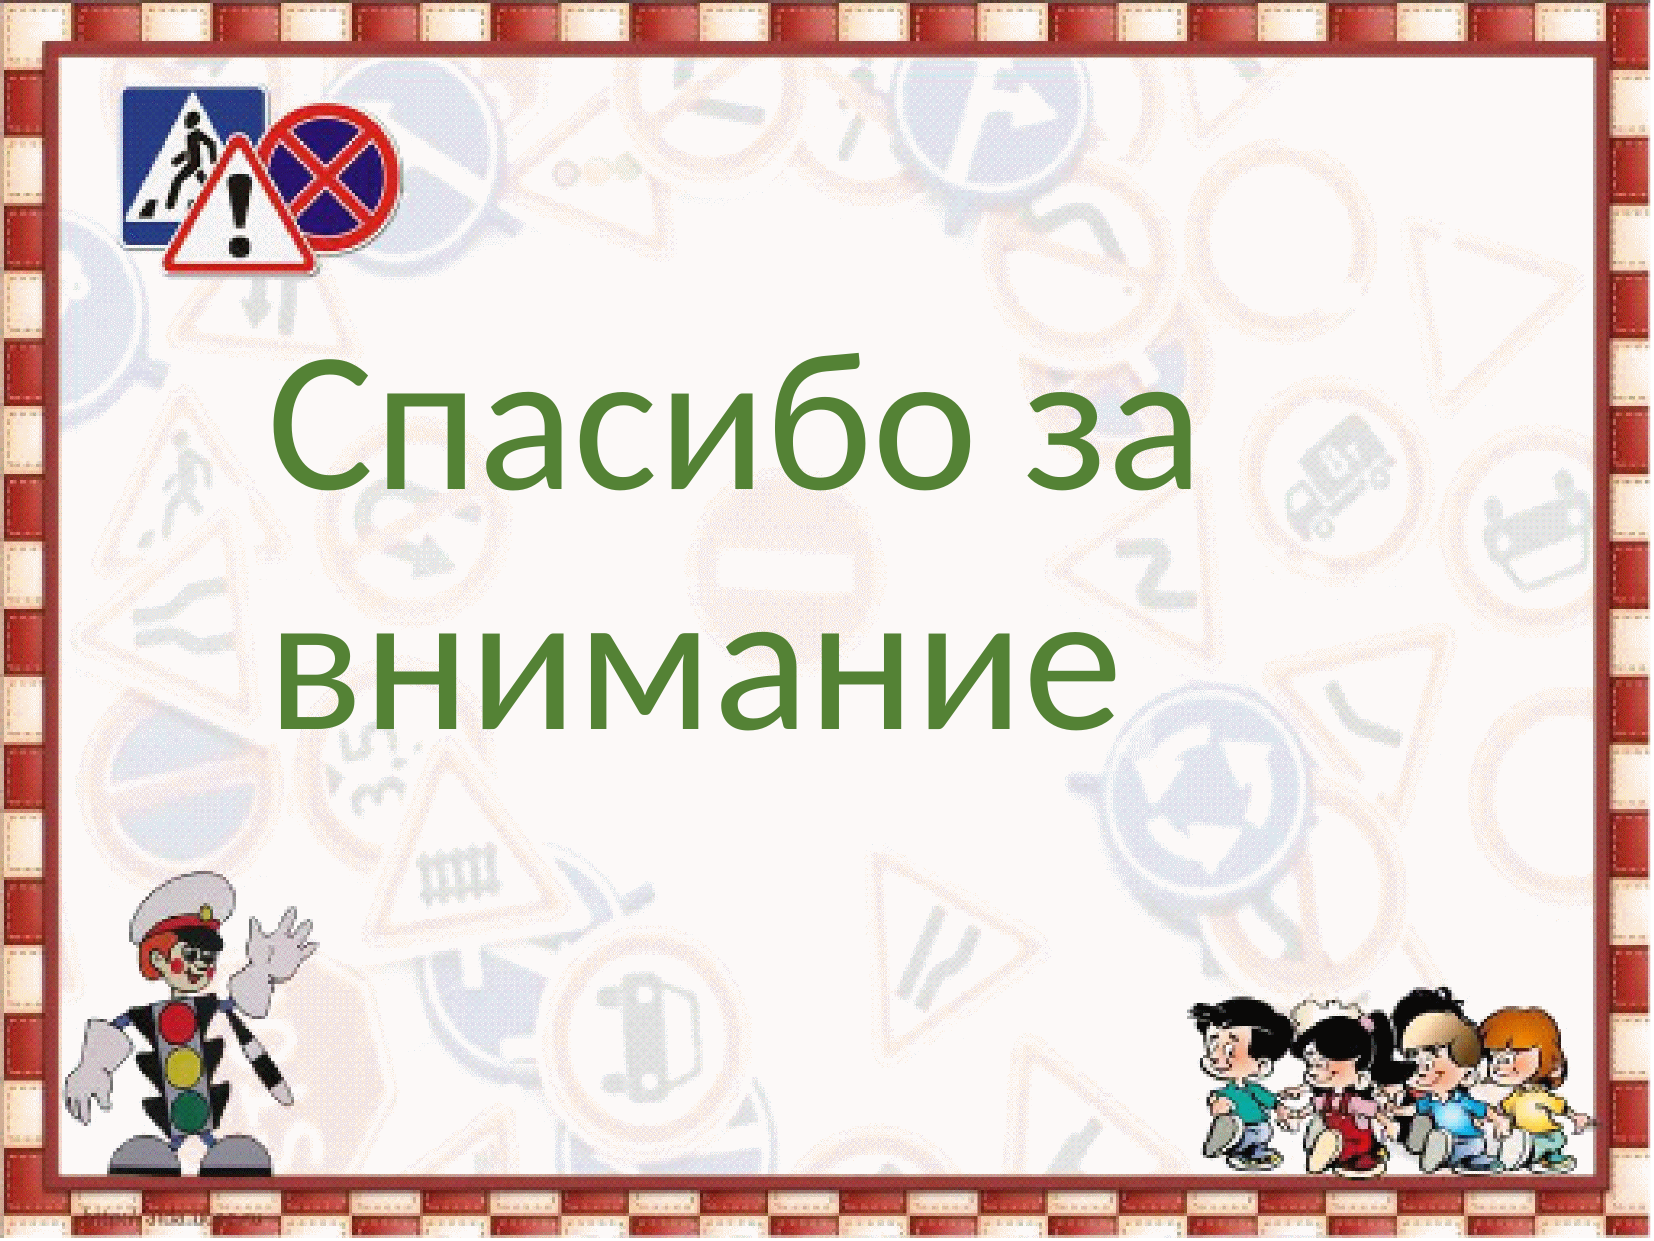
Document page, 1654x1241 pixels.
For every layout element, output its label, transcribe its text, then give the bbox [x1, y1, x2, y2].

picture [0, 0, 1651, 1239]
text_box Спасибо за внимание [253, 282, 1369, 778]
